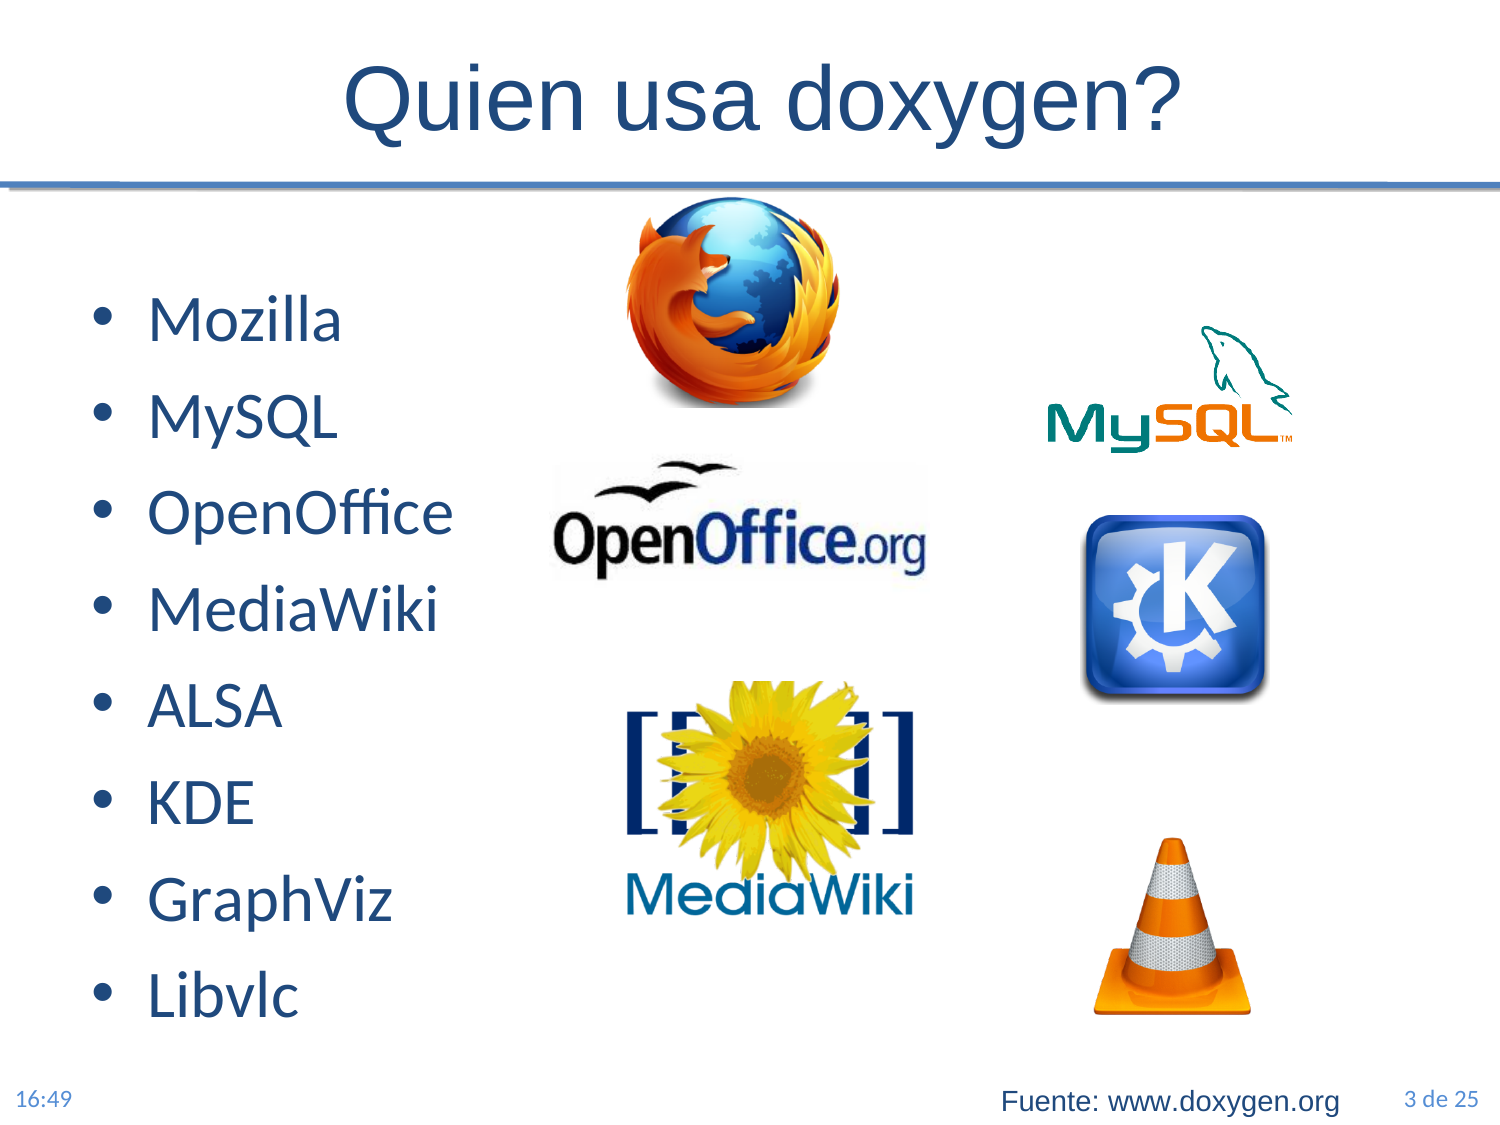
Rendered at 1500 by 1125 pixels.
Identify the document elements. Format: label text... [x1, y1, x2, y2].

picture [986, 267, 1353, 511]
text_box 16:49 [0, 1070, 124, 1125]
text_box <number> de 25 [1352, 1070, 1500, 1125]
text_box Fuente: www.doxygen.org [986, 1074, 1377, 1125]
text_box Quien usa doxygen? [88, 0, 1439, 181]
text_box Mozilla MySQL OpenOffice MediaWiki ALSA KDE GraphViz Libvlc [76, 267, 1427, 1010]
picture [549, 196, 930, 917]
picture [1080, 515, 1270, 705]
picture [1080, 834, 1264, 1017]
